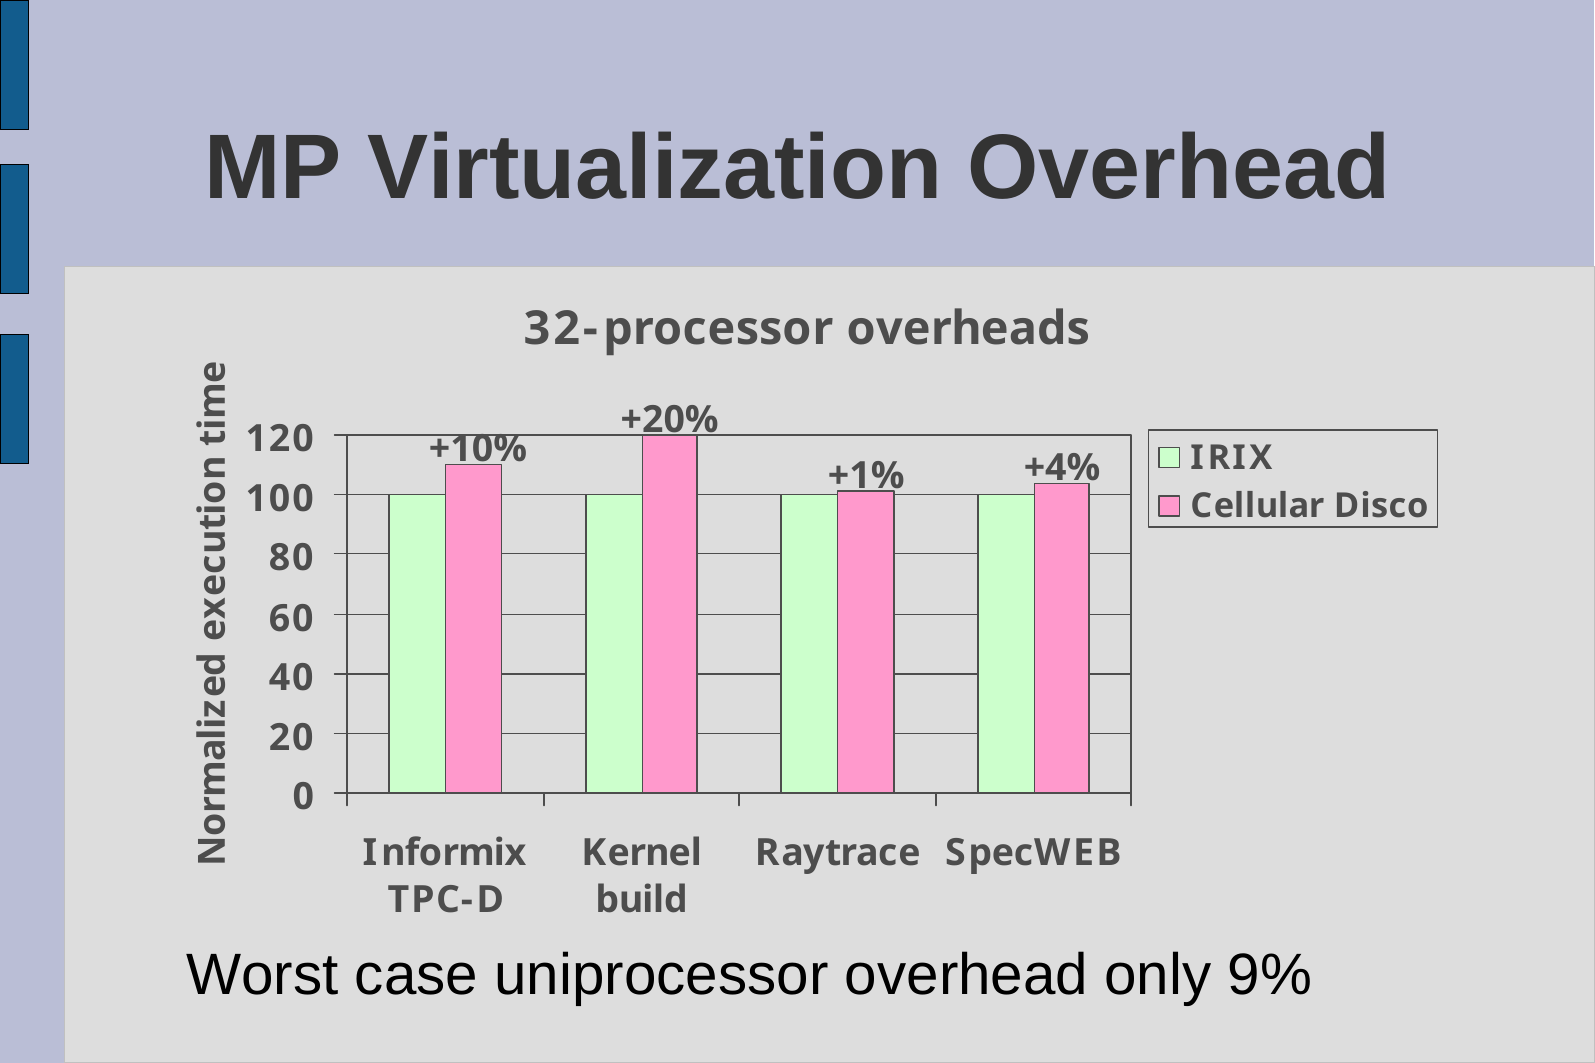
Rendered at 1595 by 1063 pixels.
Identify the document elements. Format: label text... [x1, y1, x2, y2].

text_box +20% [605, 384, 734, 452]
title MP Virtualization Overhead [117, 59, 1479, 274]
text_box +1% [813, 440, 920, 508]
text_box +4% [1008, 432, 1116, 500]
text_box +10% [414, 413, 543, 481]
list Worst case uniprocessor overhead only 9% [153, 933, 1538, 1045]
chart [145, 275, 1457, 953]
